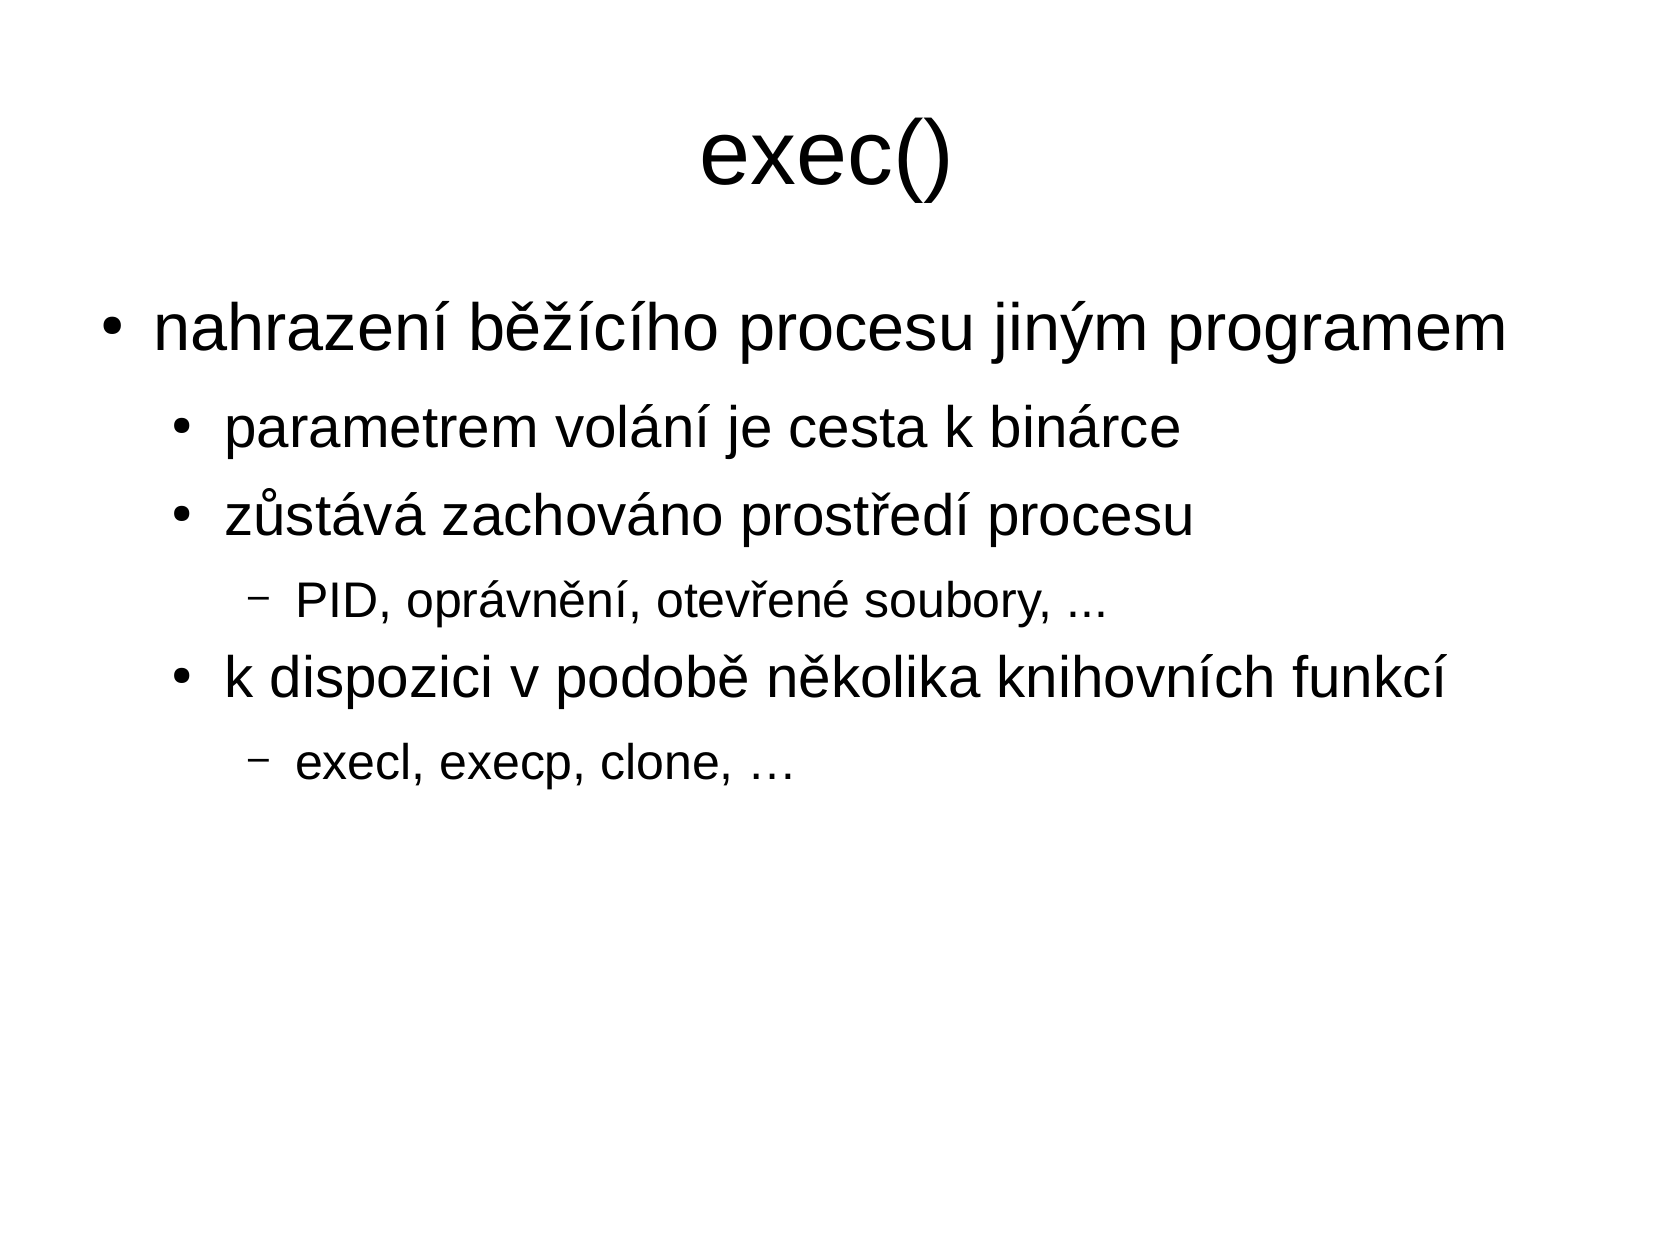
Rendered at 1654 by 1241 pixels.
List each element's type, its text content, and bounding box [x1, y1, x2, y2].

list nahrazení běžícího procesu jiným programem parametrem volání je cesta k binárce zůstává zachováno prostředí procesu PID, oprávnění, otevřené soubory, ... k dispozici v podobě několika knihovních funkcí execl, execp, clone, … [82, 290, 1571, 1094]
title exec() [82, 56, 1571, 250]
